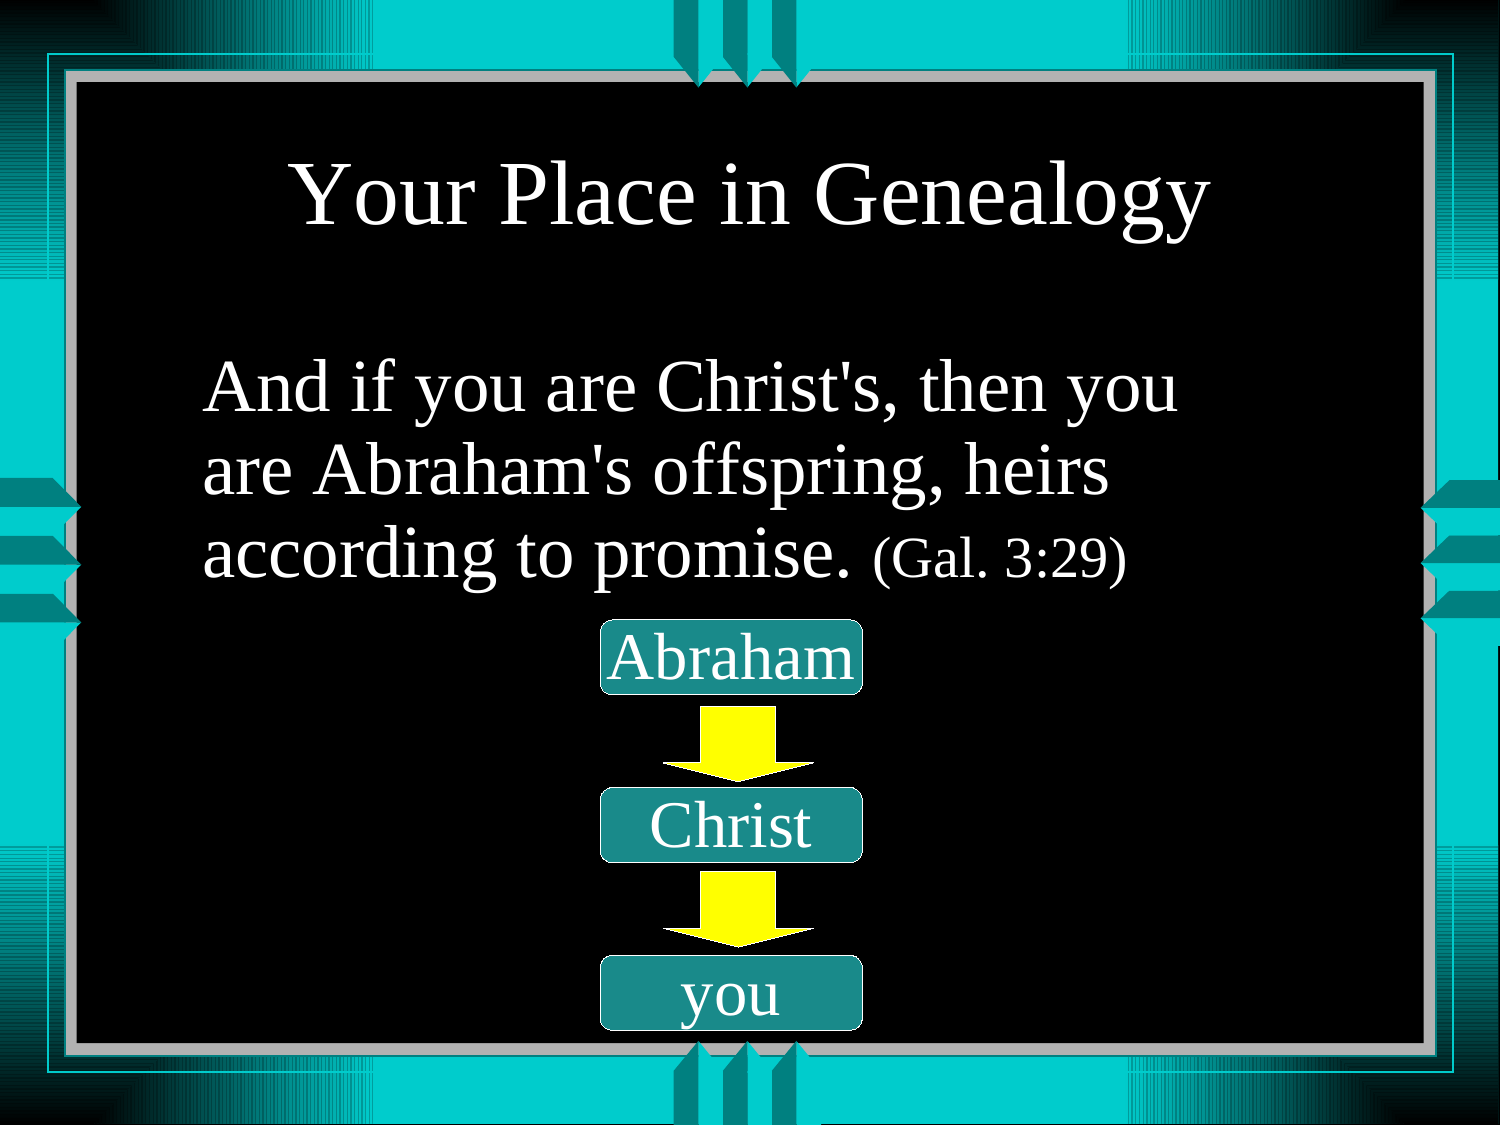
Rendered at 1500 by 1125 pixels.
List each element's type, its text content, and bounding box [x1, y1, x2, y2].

text_box you [600, 955, 863, 1031]
title Your Place in Genealogy [112, 107, 1388, 281]
text_box And if you are Christ's, then you are Abraham's offspring, heirs according to promise. (Gal. 3:29) [187, 337, 1276, 602]
text_box [663, 706, 814, 782]
text_box Christ [600, 787, 863, 863]
text_box [663, 871, 814, 948]
text_box Abraham [600, 619, 863, 695]
